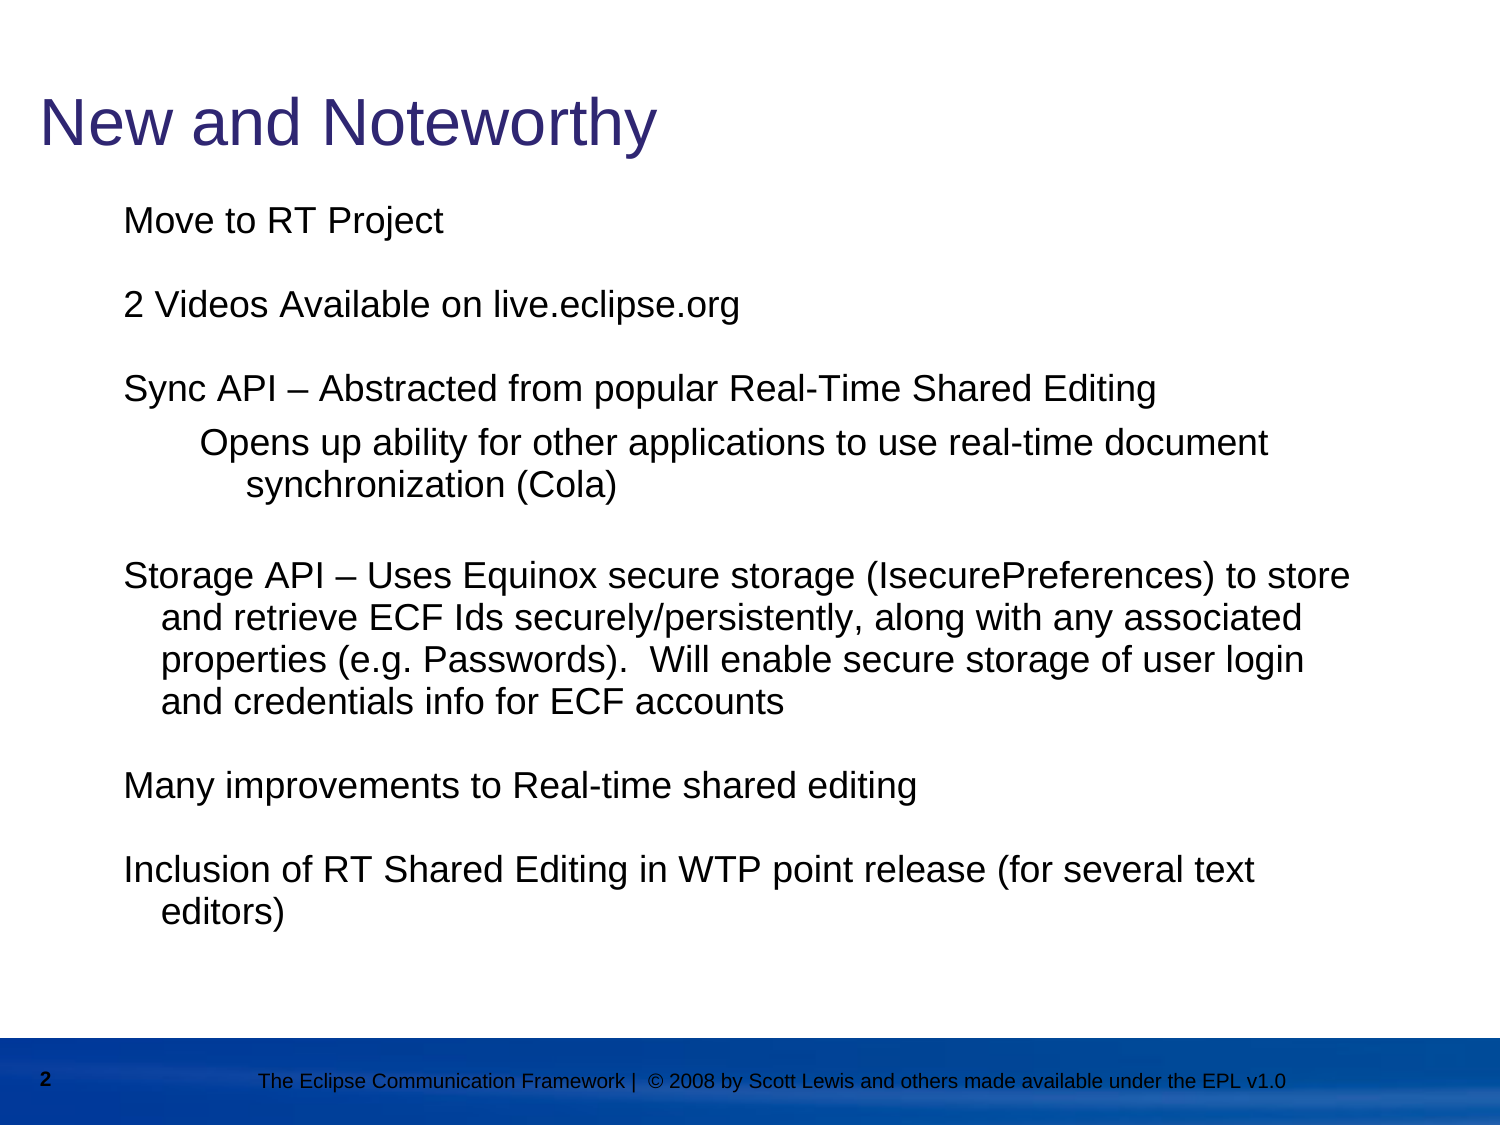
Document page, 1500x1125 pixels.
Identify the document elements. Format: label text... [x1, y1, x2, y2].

list Move to RT Project 2 Videos Available on live.eclipse.org Sync API – Abstracted from popular Real-Time Shared Editing Opens up ability for other applications to use real-time document synchronization (Cola) Storage API – Uses Equinox secure storage (IsecurePreferences) to store and retrieve ECF Ids securely/persistently, along with any associated properties (e.g. Passwords). Will enable secure storage of user login and credentials info for ECF accounts Many improvements to Real-time shared editing Inclusion of RT Shared Editing in WTP point release (for several text editors) [108, 192, 1378, 1025]
title New and Noteworthy [25, 84, 1378, 175]
picture [0, 1038, 1500, 1125]
